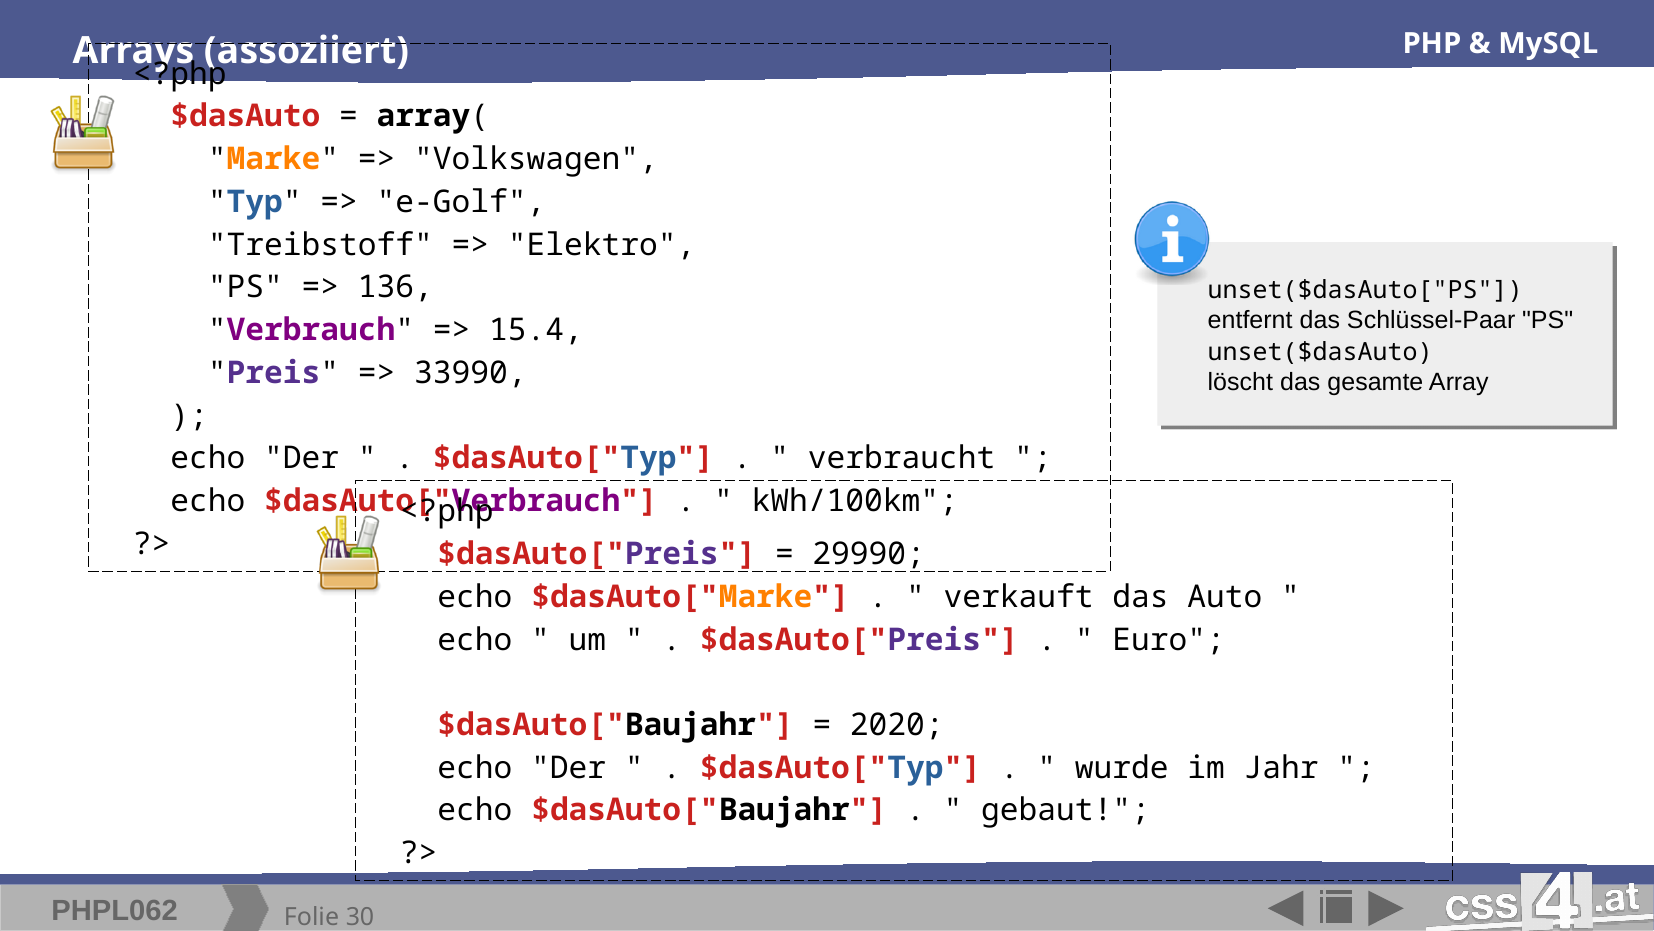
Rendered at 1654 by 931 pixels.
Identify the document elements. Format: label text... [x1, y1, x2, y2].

text_box unset($dasAuto["PS"]) entfernt das Schlüssel-Paar "PS" unset($dasAuto) löscht das gesamte Array [1157, 242, 1613, 426]
picture [42, 92, 126, 176]
text_box Arrays (assoziiert) [57, 16, 469, 69]
text_box [0, 0, 1654, 83]
text_box [194, 69, 203, 81]
text_box [89, 69, 146, 80]
picture [1426, 872, 1654, 931]
text_box <?php $dasAuto["Preis"] = 29990; echo $dasAuto["Marke"] . " verkauft das Auto " echo " um " . $dasAuto["Preis"] . " Euro"; $dasAuto["Baujahr"] = 2020; echo "Der " . $dasAuto["Typ"] . " wurde im Jahr "; echo $dasAuto["Baujahr"] . " gebaut!"; ?> [355, 532, 1453, 829]
picture [1129, 201, 1213, 285]
text_box [0, 861, 1654, 931]
text_box <?php $dasAuto = array( "Marke" => "Volkswagen", "Typ" => "e-Golf", "Treibstoff" => "Elektro", "PS" => 136, "Verbrauch" => 15.4, "Preis" => 33990, ); echo "Der " . $dasAuto["Typ"] . " verbraucht "; echo $dasAuto["Verbrauch"] . " kWh/100km"; ?> [88, 106, 1111, 508]
text_box [139, 69, 172, 80]
text_box PHP & MySQL [1387, 15, 1619, 60]
text_box [185, 69, 191, 81]
text_box PHPL062 [36, 886, 209, 931]
text_box [212, 69, 221, 81]
text_box [205, 69, 209, 81]
picture [308, 512, 391, 596]
text_box Folie <Foliennummer> [269, 891, 542, 931]
text_box [175, 69, 184, 80]
